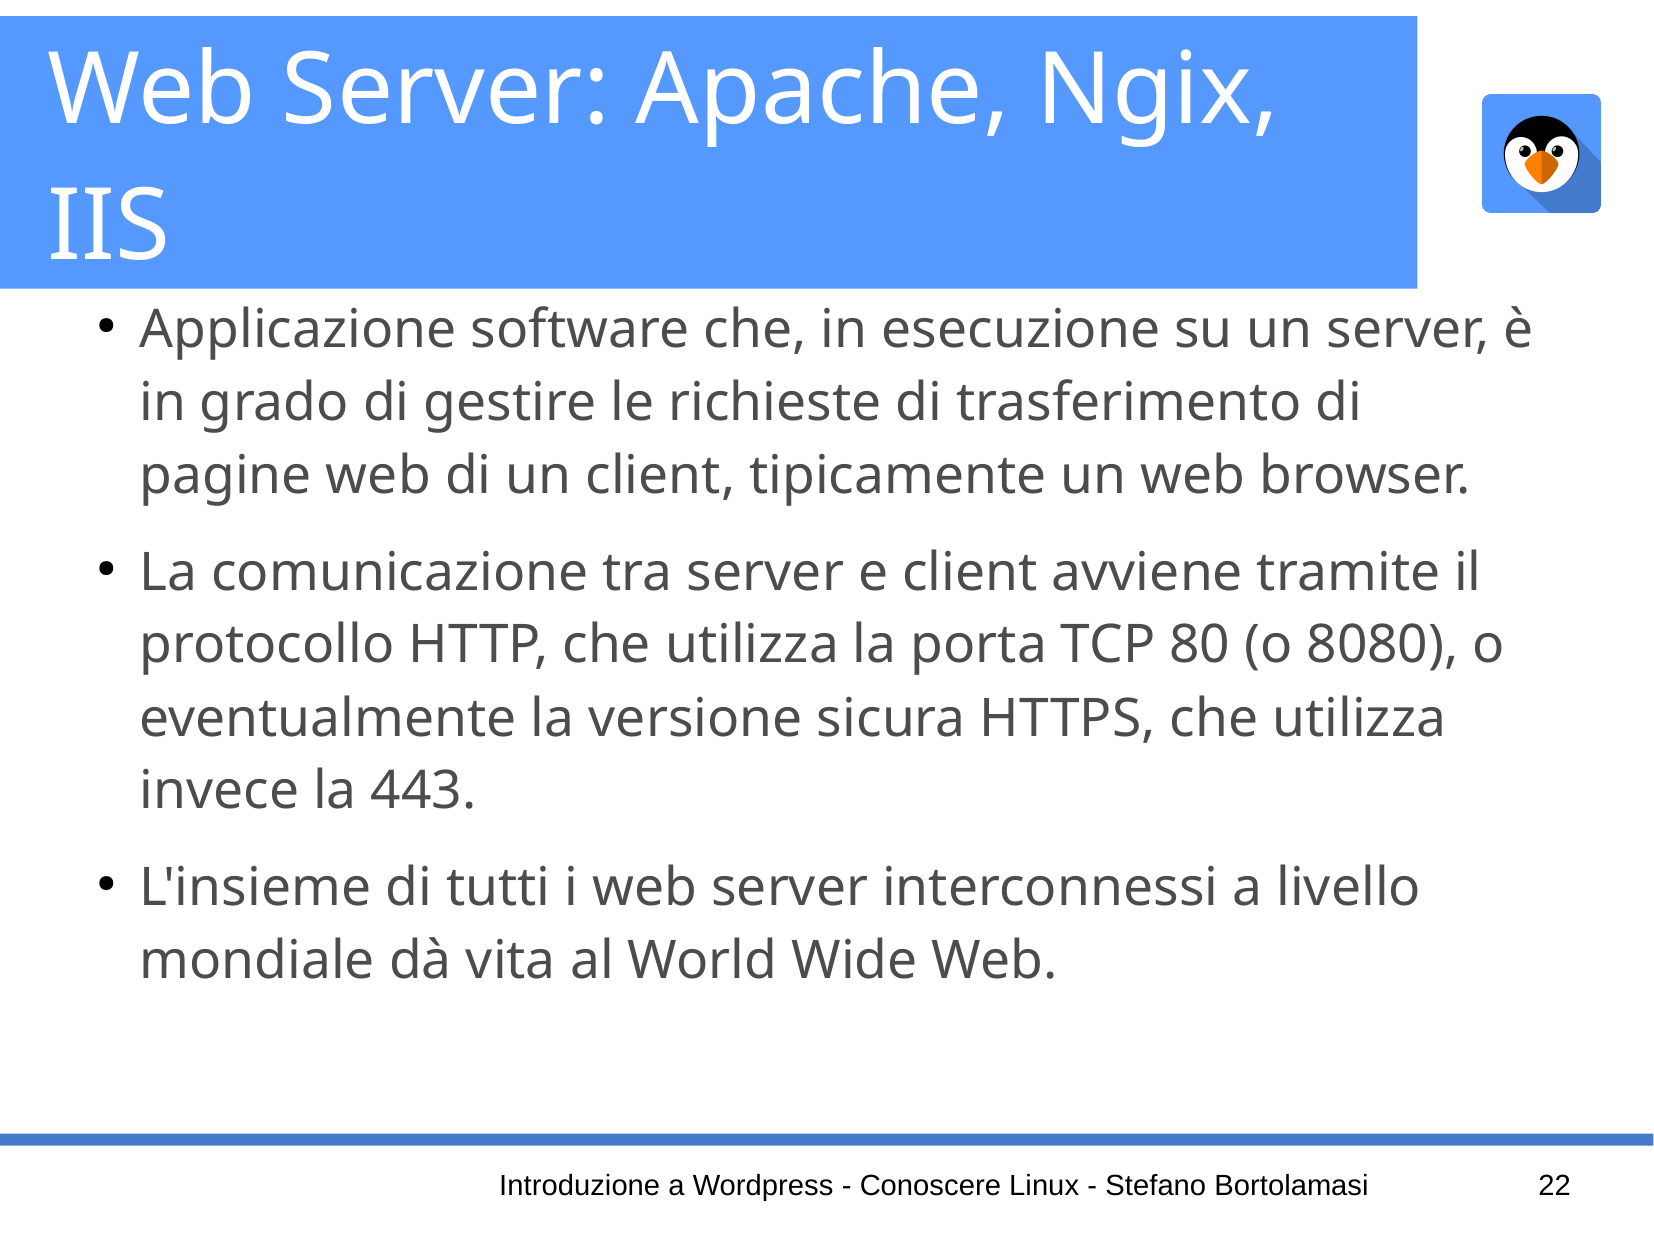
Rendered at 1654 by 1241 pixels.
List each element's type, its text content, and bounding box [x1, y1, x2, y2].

title Web Server: Apache, Ngix, IIS [0, 91, 1418, 214]
list Applicazione software che, in esecuzione su un server, è in grado di gestire le richieste di trasferimento di pagine web di un client, tipicamente un web browser. La comunicazione tra server e client avviene tramite il protocollo HTTP, che utilizza la porta TCP 80 (o 8080), o eventualmente la versione sicura HTTPS, che utilizza invece la 443. L'insieme di tutti i web server interconnessi a livello mondiale dà vita al World Wide Web. [82, 290, 1538, 1010]
picture [1482, 94, 1601, 213]
